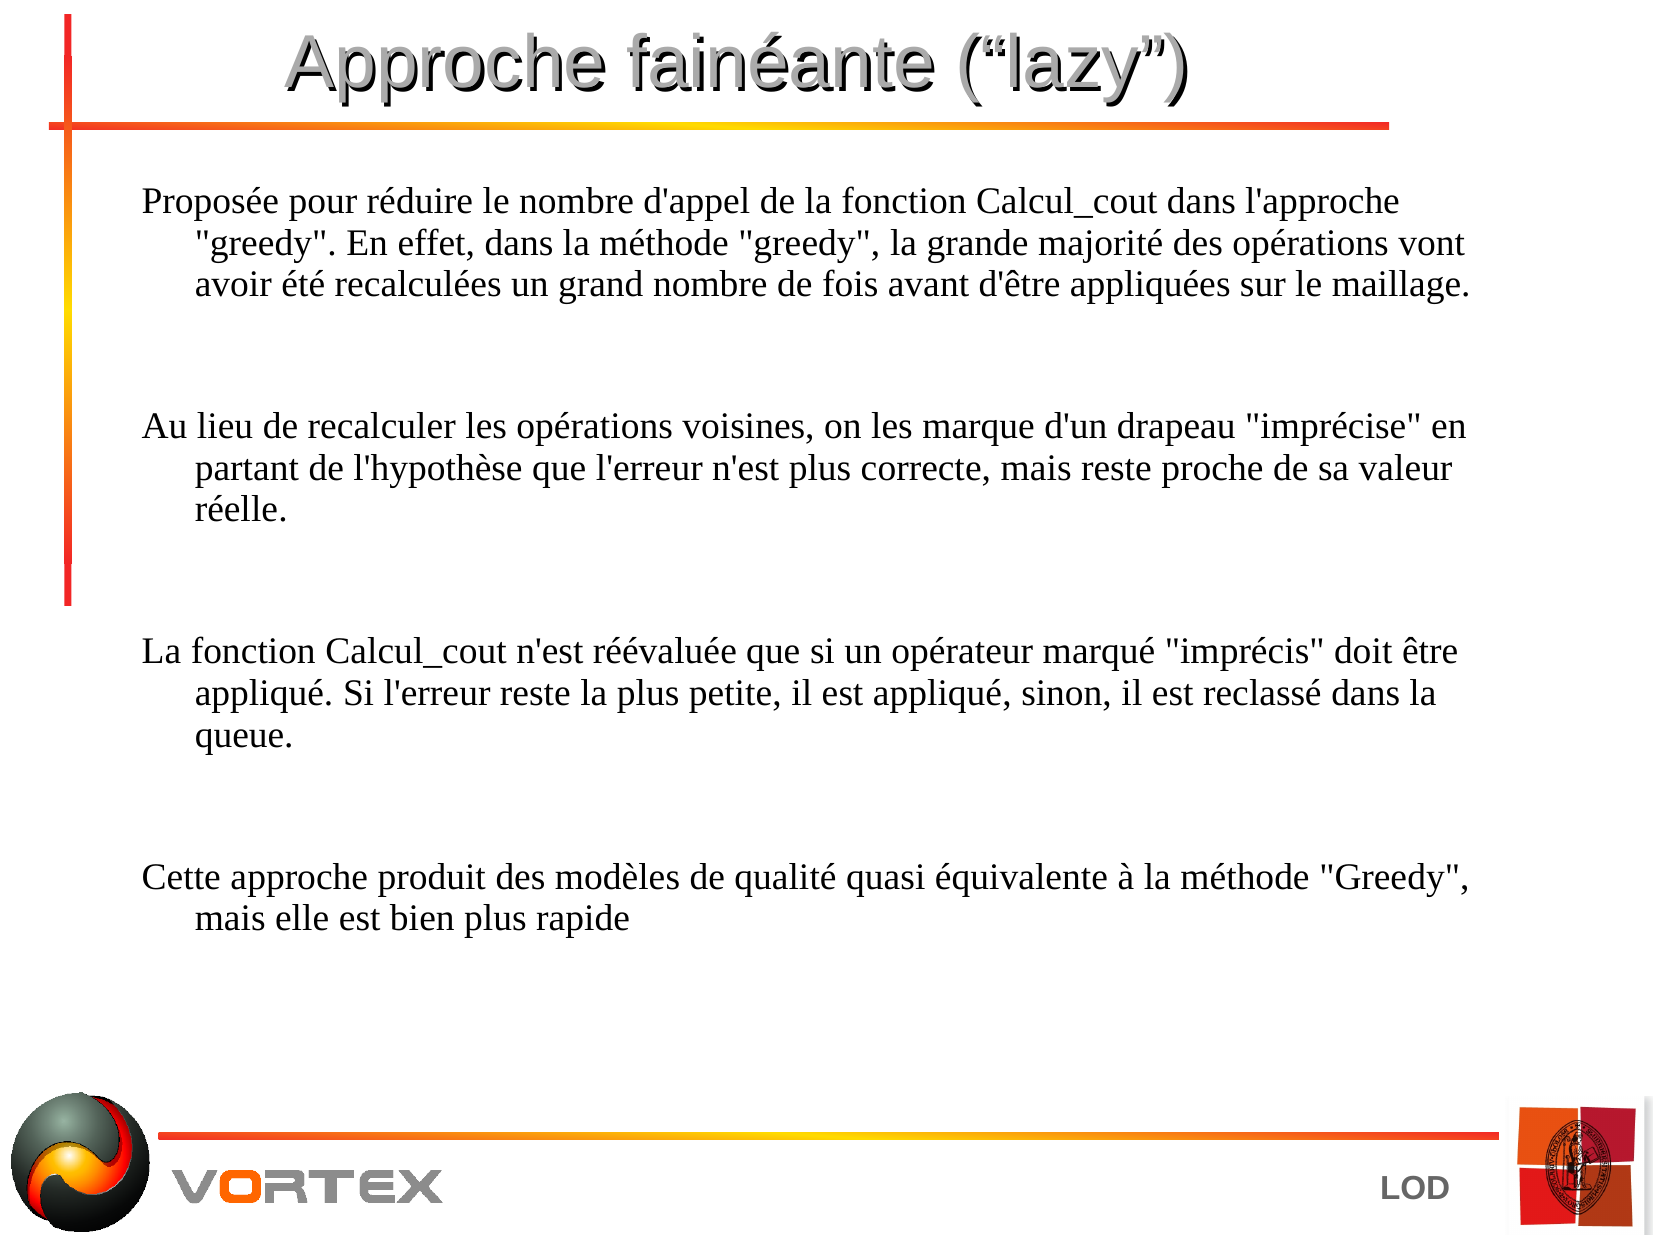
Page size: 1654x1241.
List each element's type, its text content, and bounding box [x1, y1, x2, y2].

list Proposée pour réduire le nombre d'appel de la fonction Calcul_cout dans l'approche "greedy". En effet, dans la méthode "greedy", la grande majorité des opérations vont avoir été recalculées un grand nombre de fois avant d'être appliquées sur le maillage. Au lieu de recalculer les opérations voisines, on les marque d'un drapeau "imprécise" en partant de l'hypothèse que l'erreur n'est plus correcte, mais reste proche de sa valeur réelle. La fonction Calcul_cout n'est réévaluée que si un opérateur marqué "imprécis" doit être appliqué. Si l'erreur reste la plus petite, il est appliqué, sinon, il est reclassé dans la queue. Cette approche produit des modèles de qualité quasi équivalente à la méthode "Greedy", mais elle est bien plus rapide [123, 180, 1530, 1122]
title Approche fainéante (“lazy”) [82, 4, 1392, 120]
picture [1505, 1096, 1653, 1235]
picture [11, 1092, 443, 1232]
